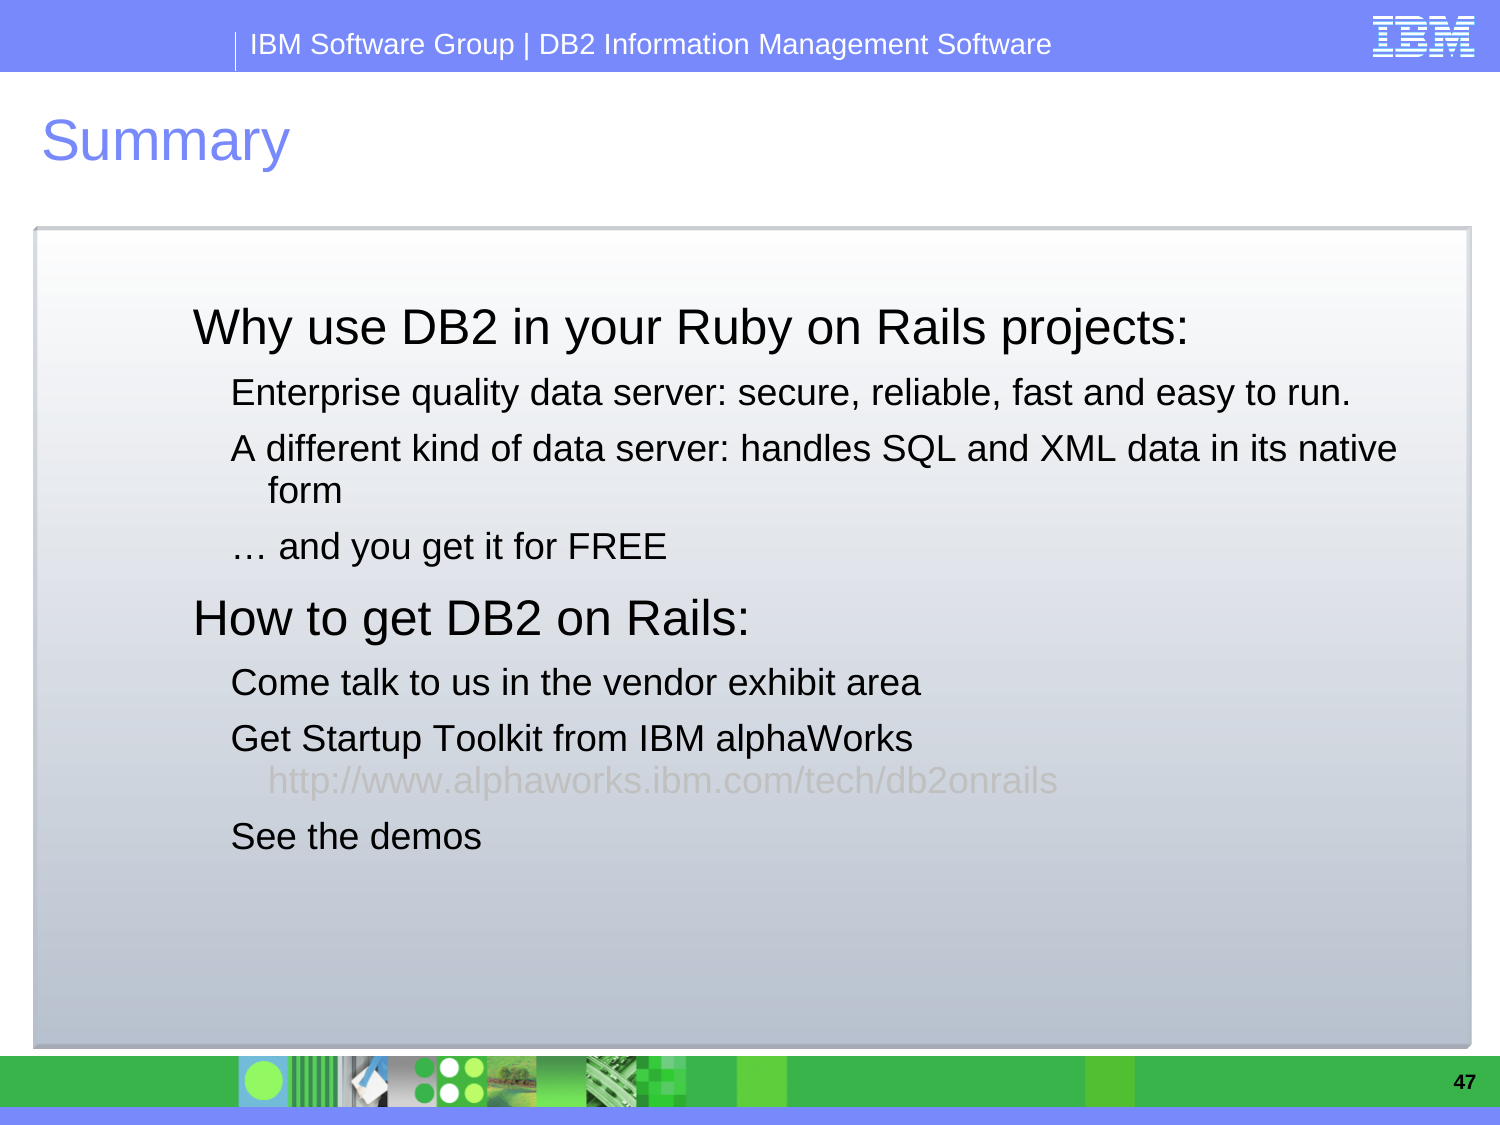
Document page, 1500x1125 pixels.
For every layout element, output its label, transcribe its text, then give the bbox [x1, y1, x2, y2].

title Summary [26, 104, 1416, 183]
picture [0, 1056, 1500, 1107]
list Why use DB2 in your Ruby on Rails projects: Enterprise quality data server: secure, reliable, fast and easy to run. A different kind of data server: handles SQL and XML data in its native form … and you get it for FREE How to get DB2 on Rails: Come talk to us in the vendor exhibit area Get Startup Toolkit from IBM alphaWorks http://www.alphaworks.ibm.com/tech/db2onrails See the demos [178, 291, 1417, 1040]
